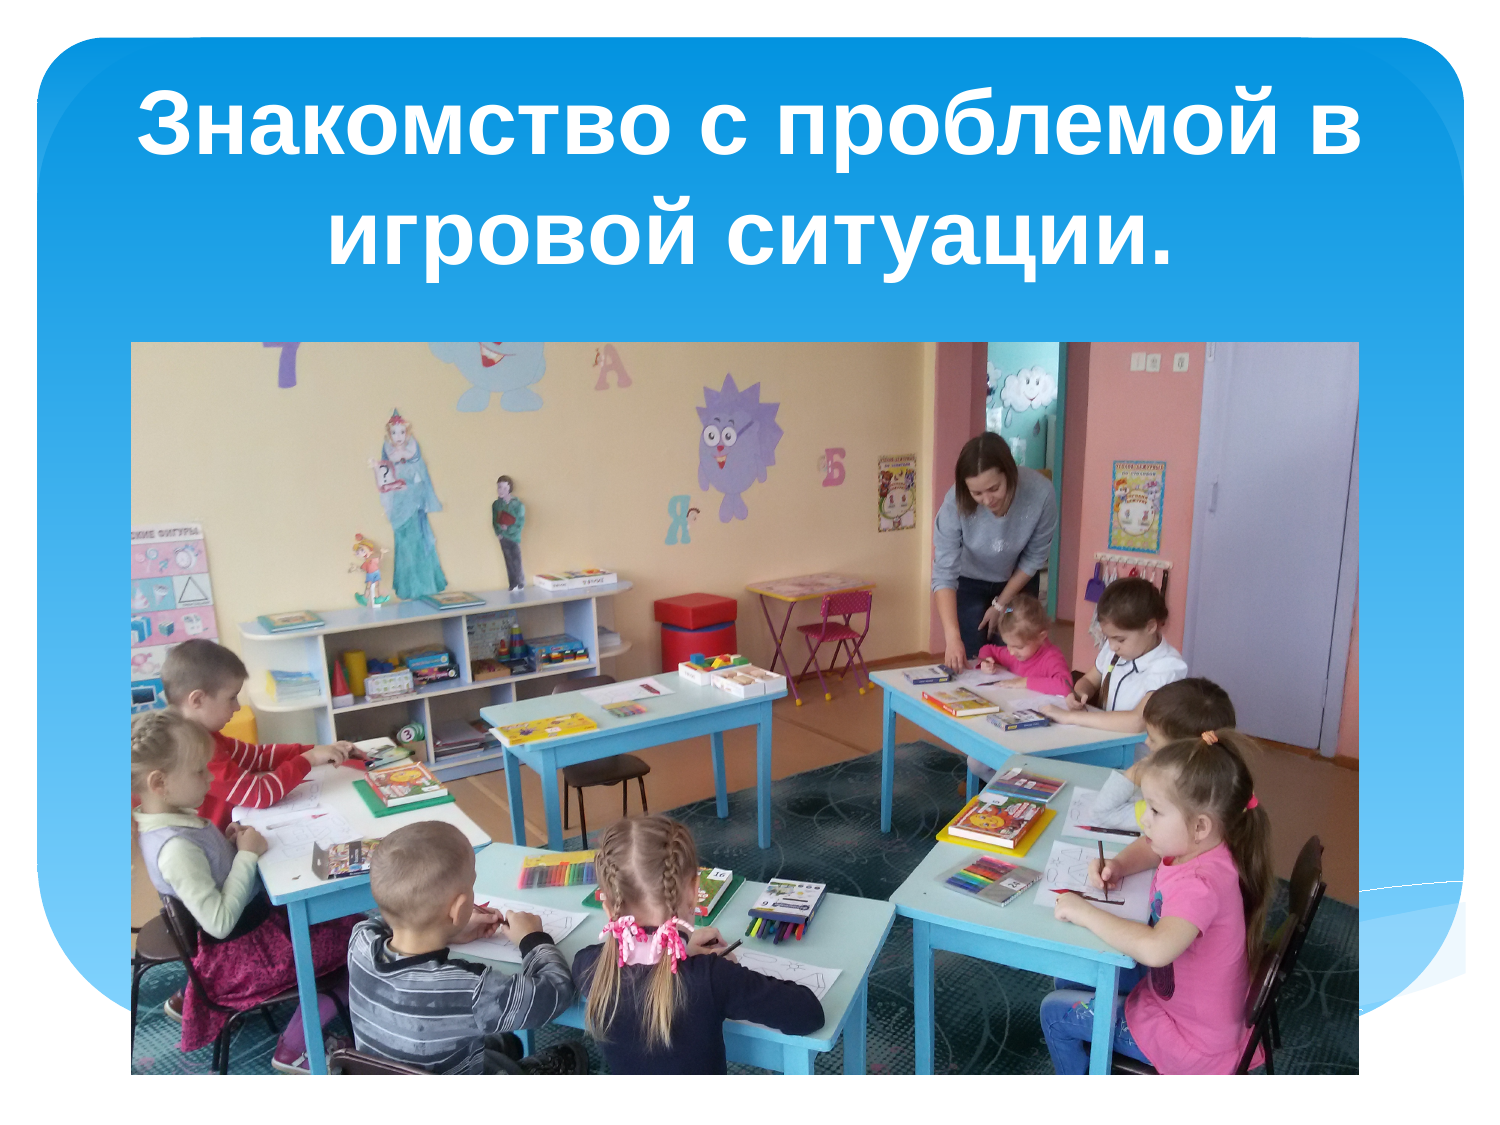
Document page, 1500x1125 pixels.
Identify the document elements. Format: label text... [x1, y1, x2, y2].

title Знакомство с проблемой в игровой ситуации. [76, 55, 1425, 197]
picture [131, 342, 1359, 1075]
